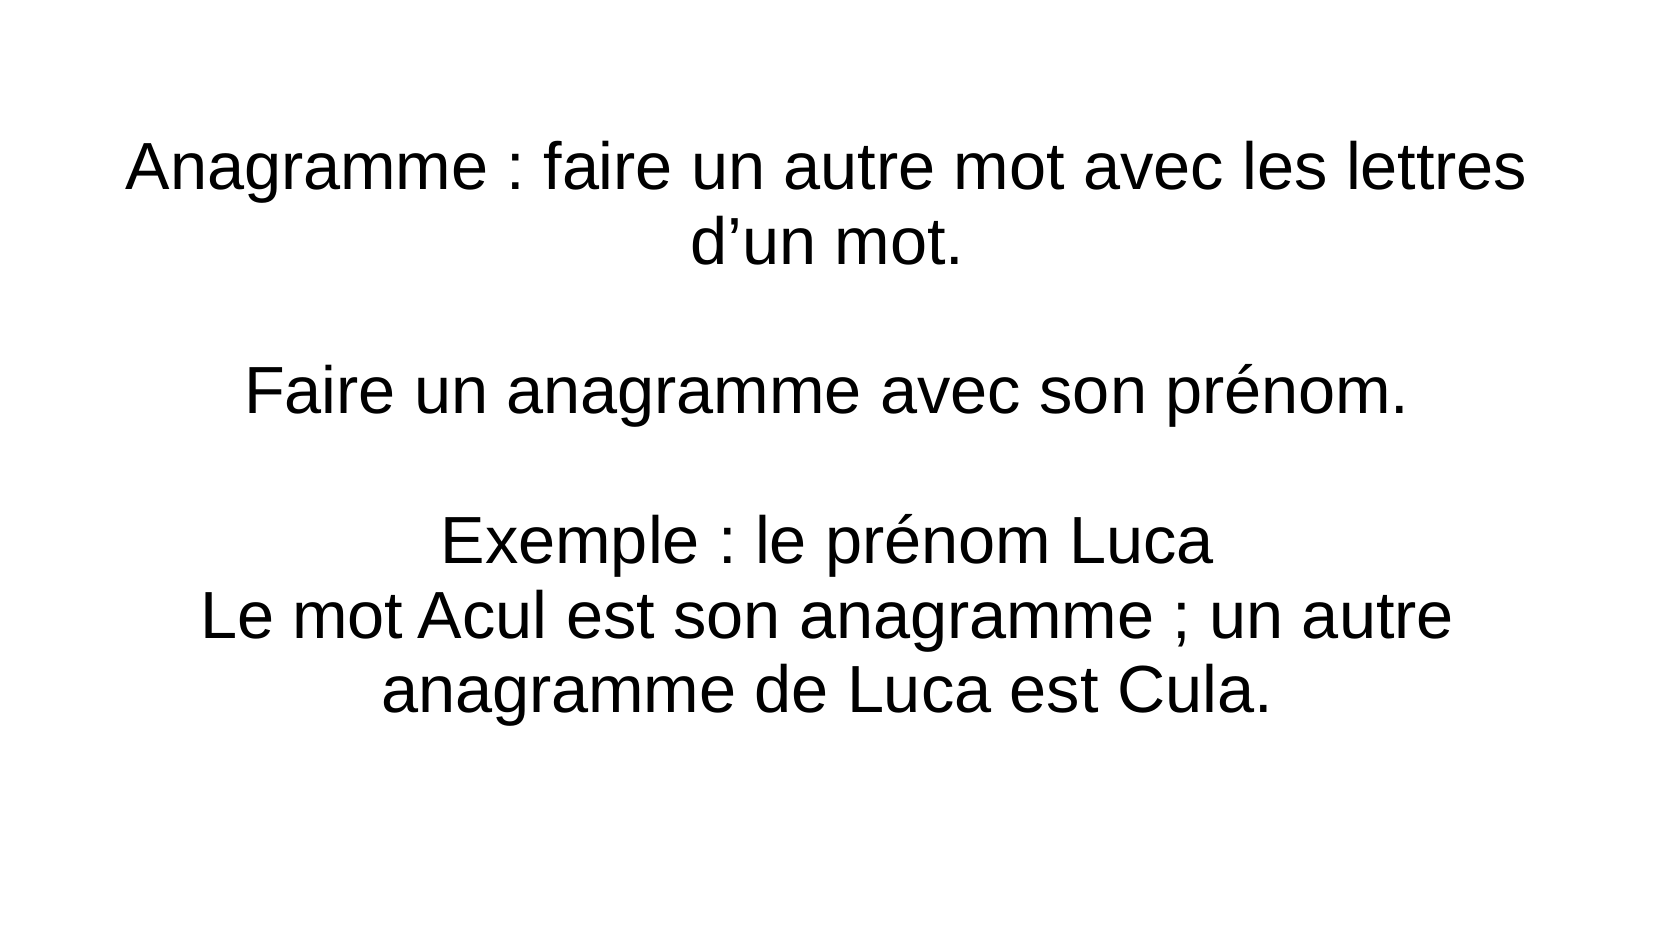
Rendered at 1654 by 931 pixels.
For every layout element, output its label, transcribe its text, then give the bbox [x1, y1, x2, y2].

subtitle Anagramme : faire un autre mot avec les lettres d’un mot. Faire un anagramme avec son prénom. Exemple : le prénom Luca Le mot Acul est son anagramme ; un autre anagramme de Luca est Cula. [83, 29, 1572, 827]
